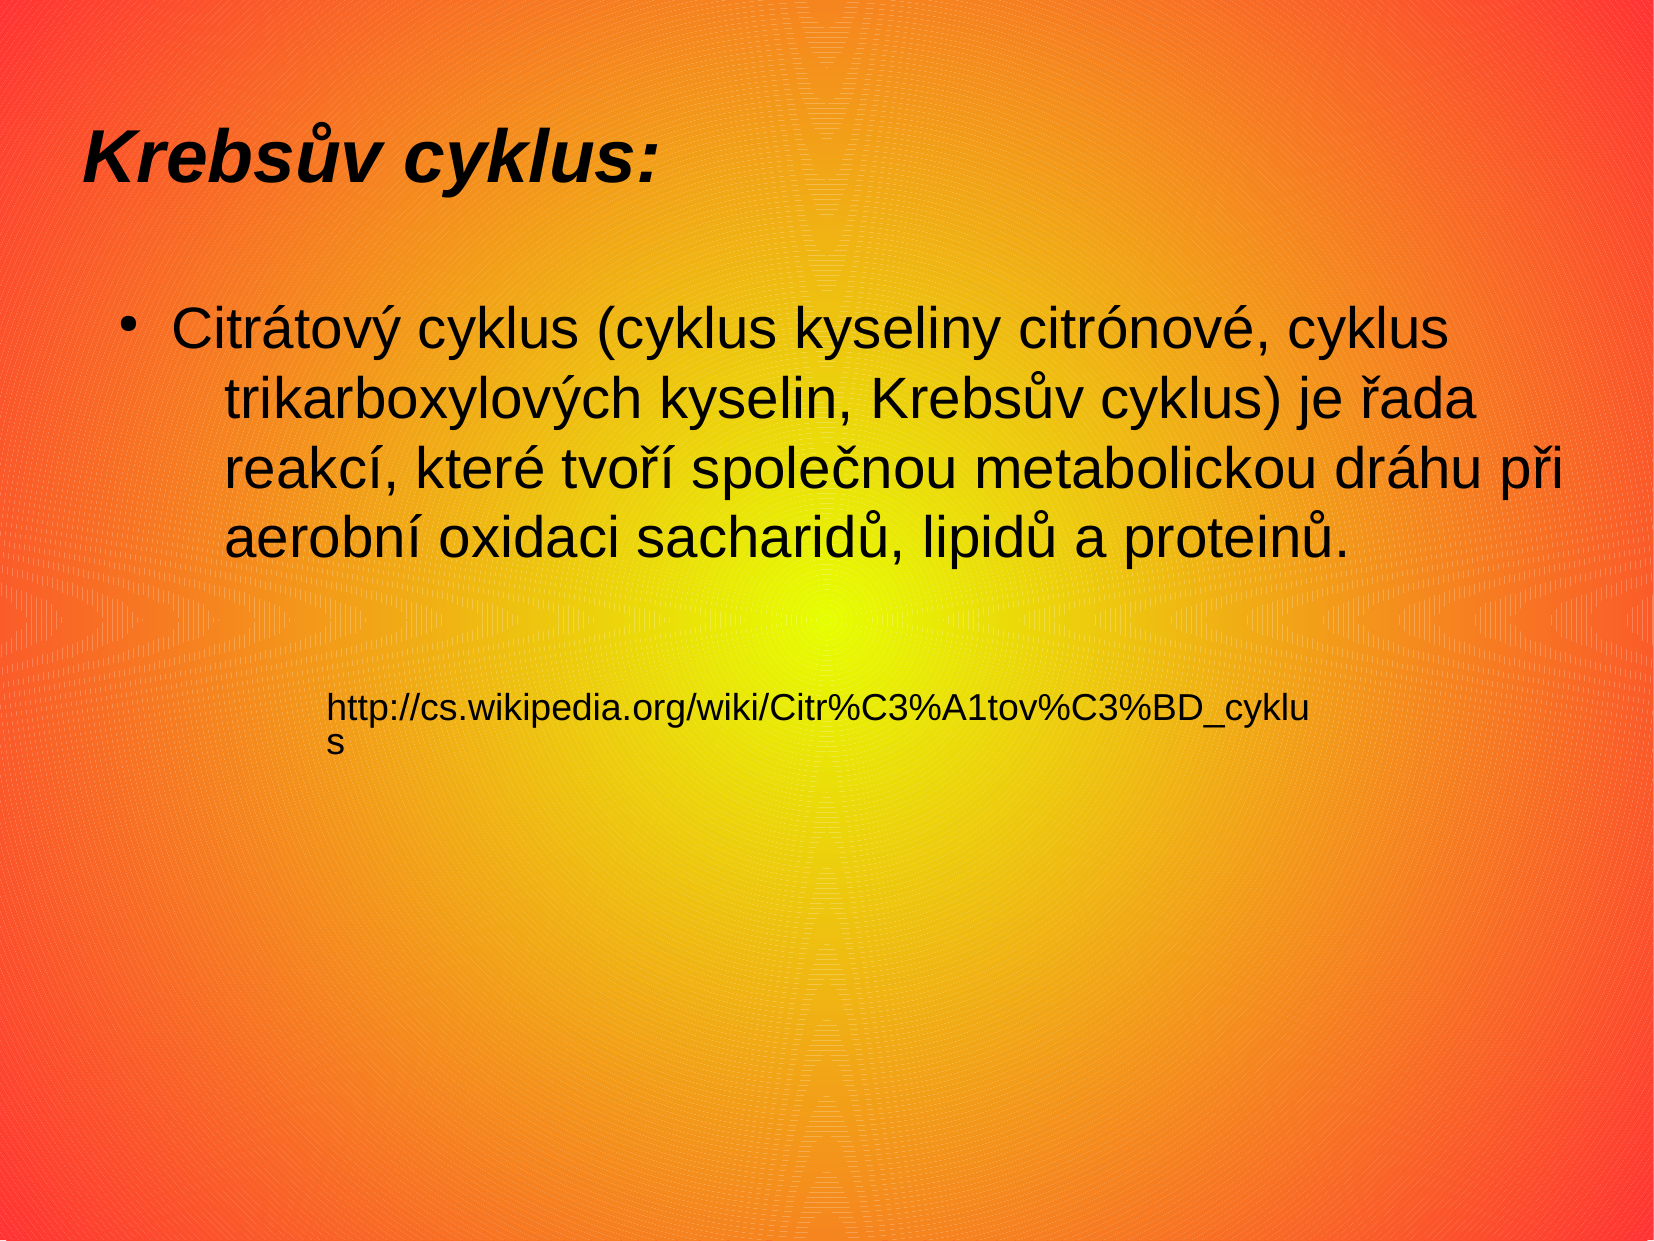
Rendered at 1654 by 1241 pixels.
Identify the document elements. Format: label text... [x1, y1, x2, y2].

list Citrátový cyklus (cyklus kyseliny citrónové, cyklus trikarboxylových kyselin, Krebsův cyklus) je řada reakcí, které tvoří společnou metabolickou dráhu při aerobní oxidaci sacharidů, lipidů a proteinů. [82, 290, 1571, 1109]
text_box http://cs.wikipedia.org/wiki/Citr%C3%A1tov%C3%BD_cyklus [311, 679, 1342, 779]
title Krebsův cyklus: [82, 49, 1571, 257]
